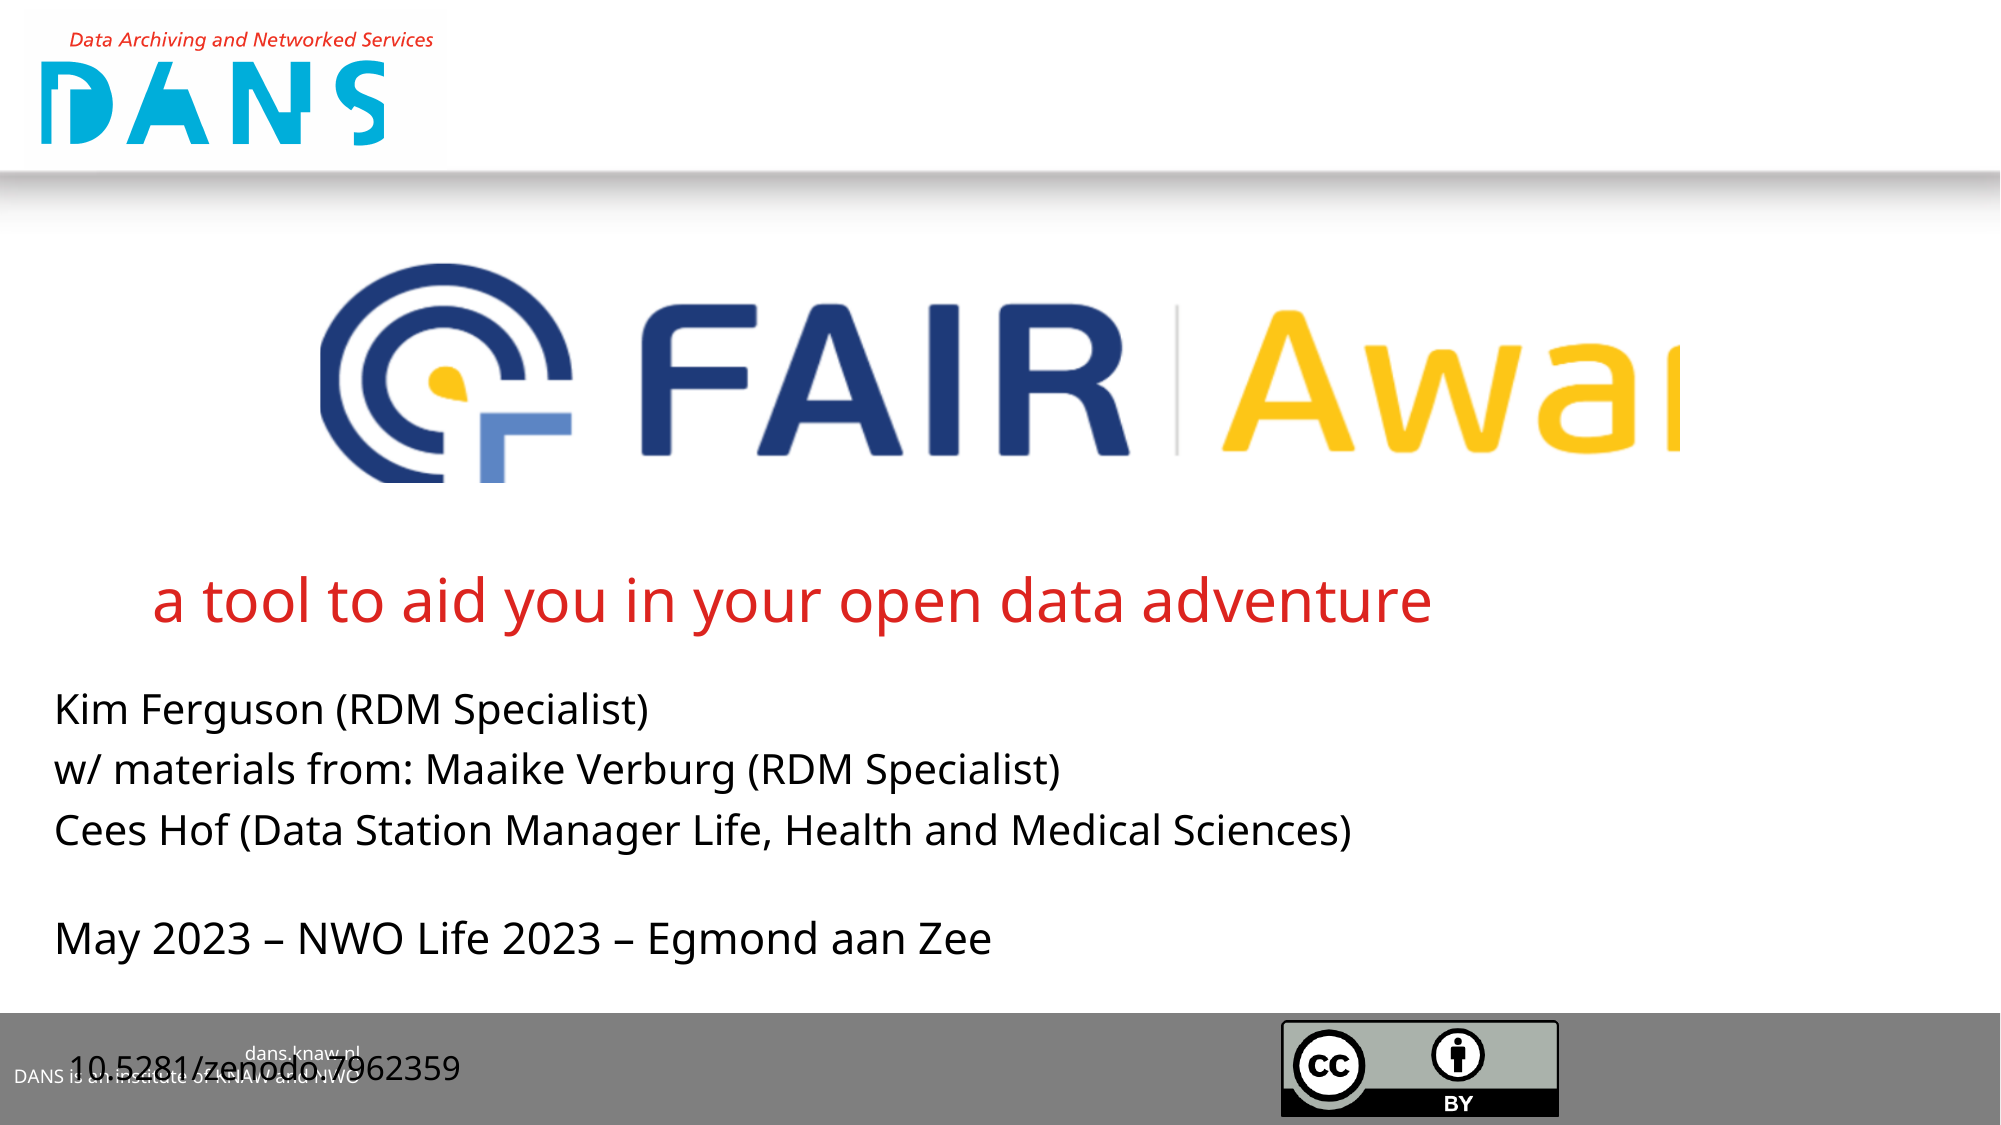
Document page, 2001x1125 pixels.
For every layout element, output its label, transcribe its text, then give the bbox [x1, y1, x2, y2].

picture [320, 224, 1680, 483]
list May 2023 – NWO Life 2023 – Egmond aan Zee [38, 908, 1984, 987]
text_box 10.5281/zenodo.7962359 [53, 1039, 719, 1096]
title a tool to aid you in your open data adventure [137, 562, 1863, 664]
picture [1281, 1020, 1559, 1117]
list Kim Ferguson (RDM Specialist) w/ materials from: Maaike Verburg (RDM Specialist) Cees Hof (Data Station Manager Life, Health and Medical Sciences) [38, 680, 1987, 876]
